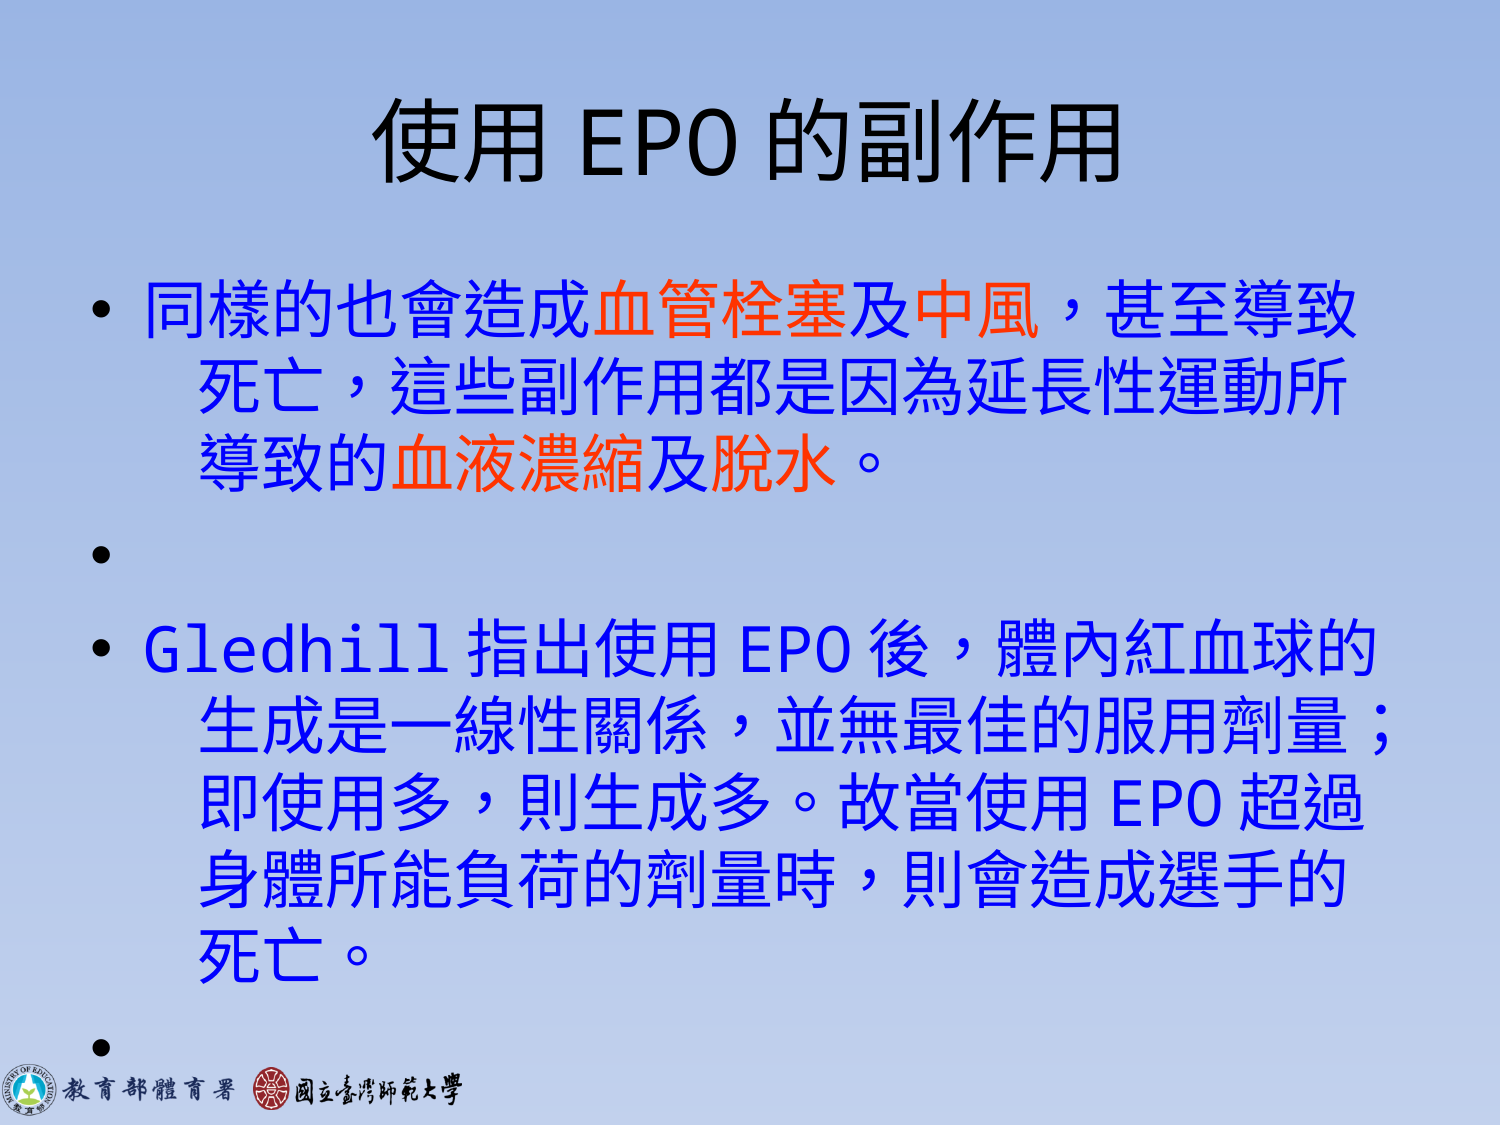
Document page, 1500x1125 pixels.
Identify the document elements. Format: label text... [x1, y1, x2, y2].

list 同樣的也會造成血管栓塞及中風，甚至導致死亡，這些副作用都是因為延長性運動所導致的血液濃縮及脫水。 Gledhill指出使用EPO後，體內紅血球的生成是一線性關係，並無最佳的服用劑量；即使用多，則生成多。故當使用EPO超過身體所能負荷的劑量時，則會造成選手的死亡。 [75, 262, 1426, 1005]
title 使用EPO的副作用 [75, 45, 1426, 233]
